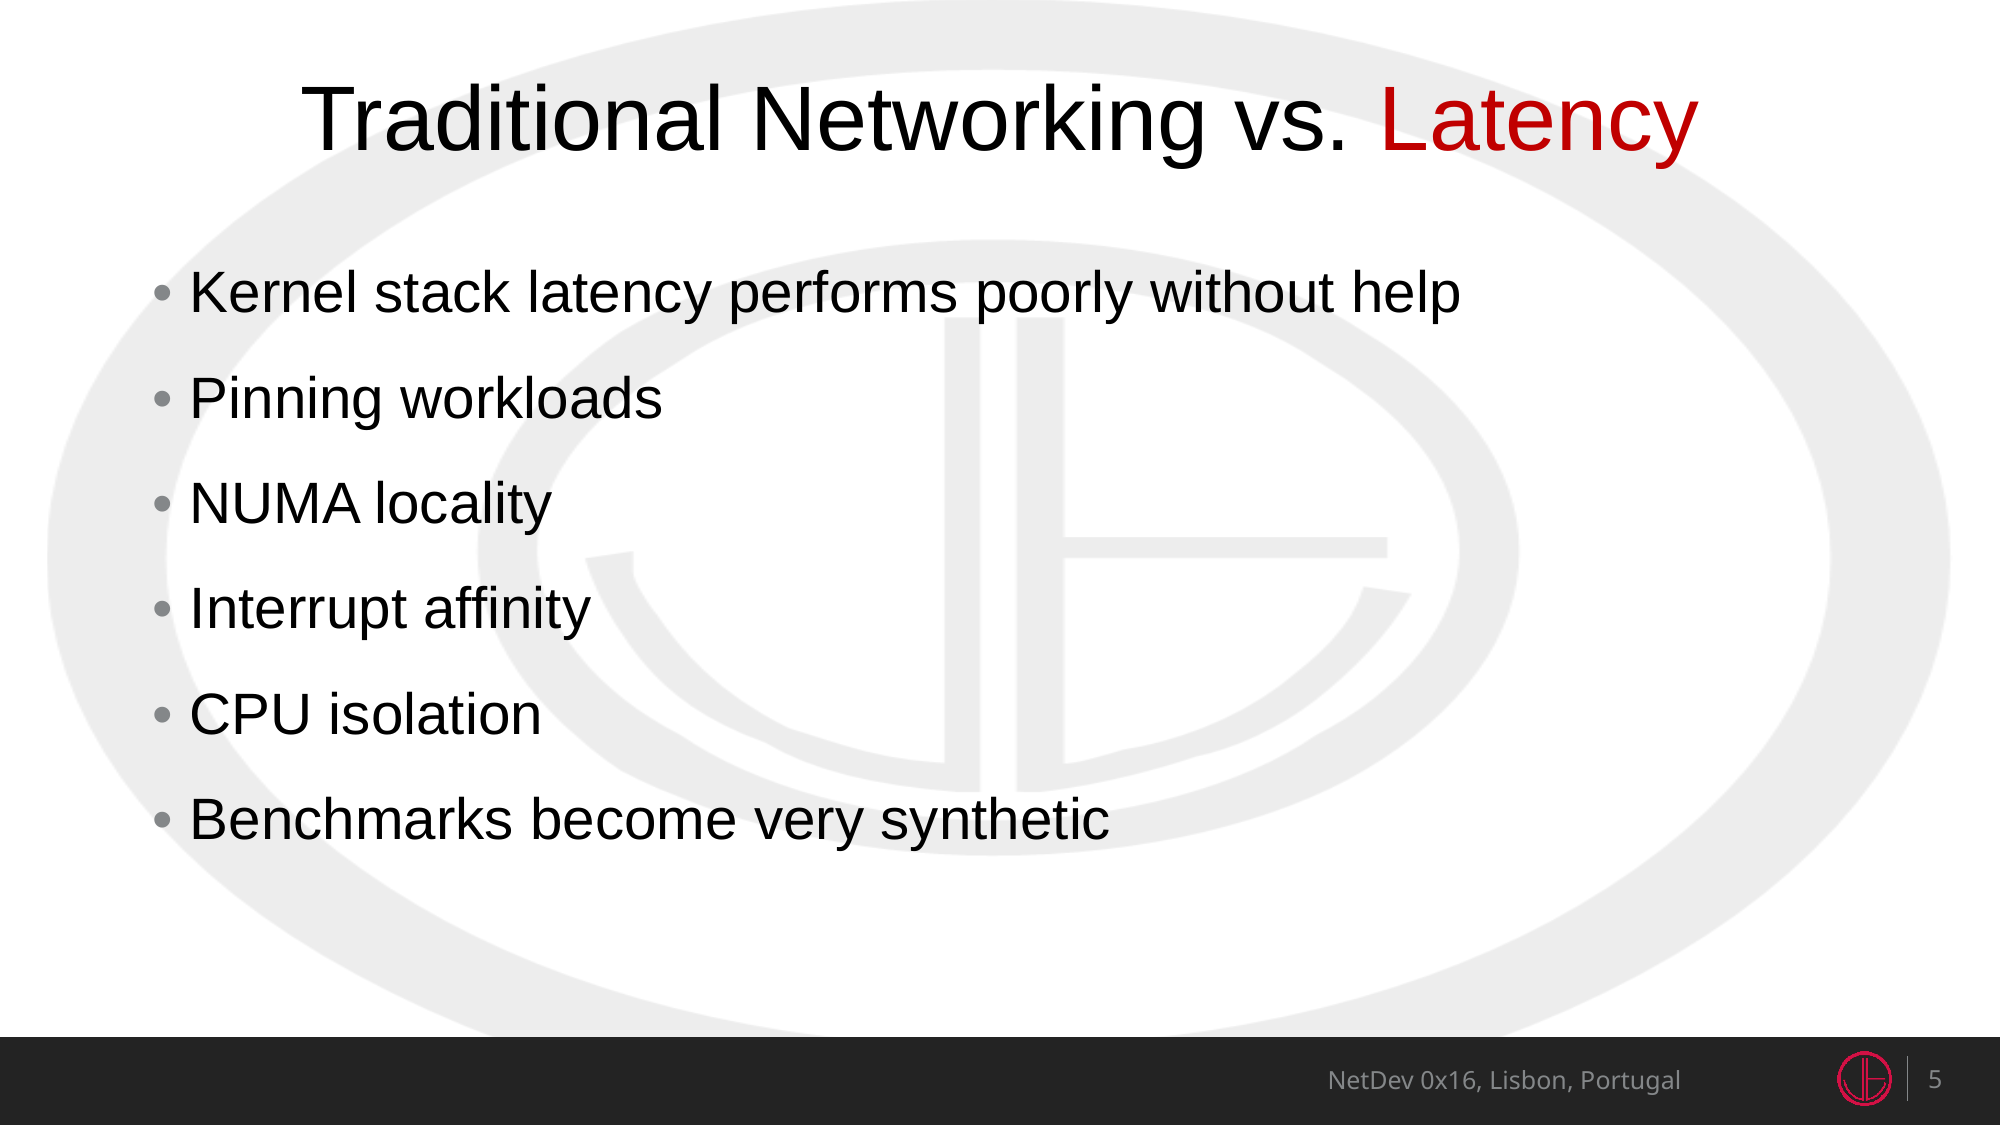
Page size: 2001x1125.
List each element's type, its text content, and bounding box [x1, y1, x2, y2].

list Kernel stack latency performs poorly without help Pinning workloads NUMA locality Interrupt affinity CPU isolation Benchmarks become very synthetic [137, 233, 1863, 1014]
text_box NetDev 0x16, Lisbon, Portugal [1312, 1050, 1763, 1110]
title Traditional Networking vs. Latency [137, 25, 1863, 220]
text_box <number> [1913, 1050, 2000, 1111]
picture [1837, 1051, 1892, 1106]
